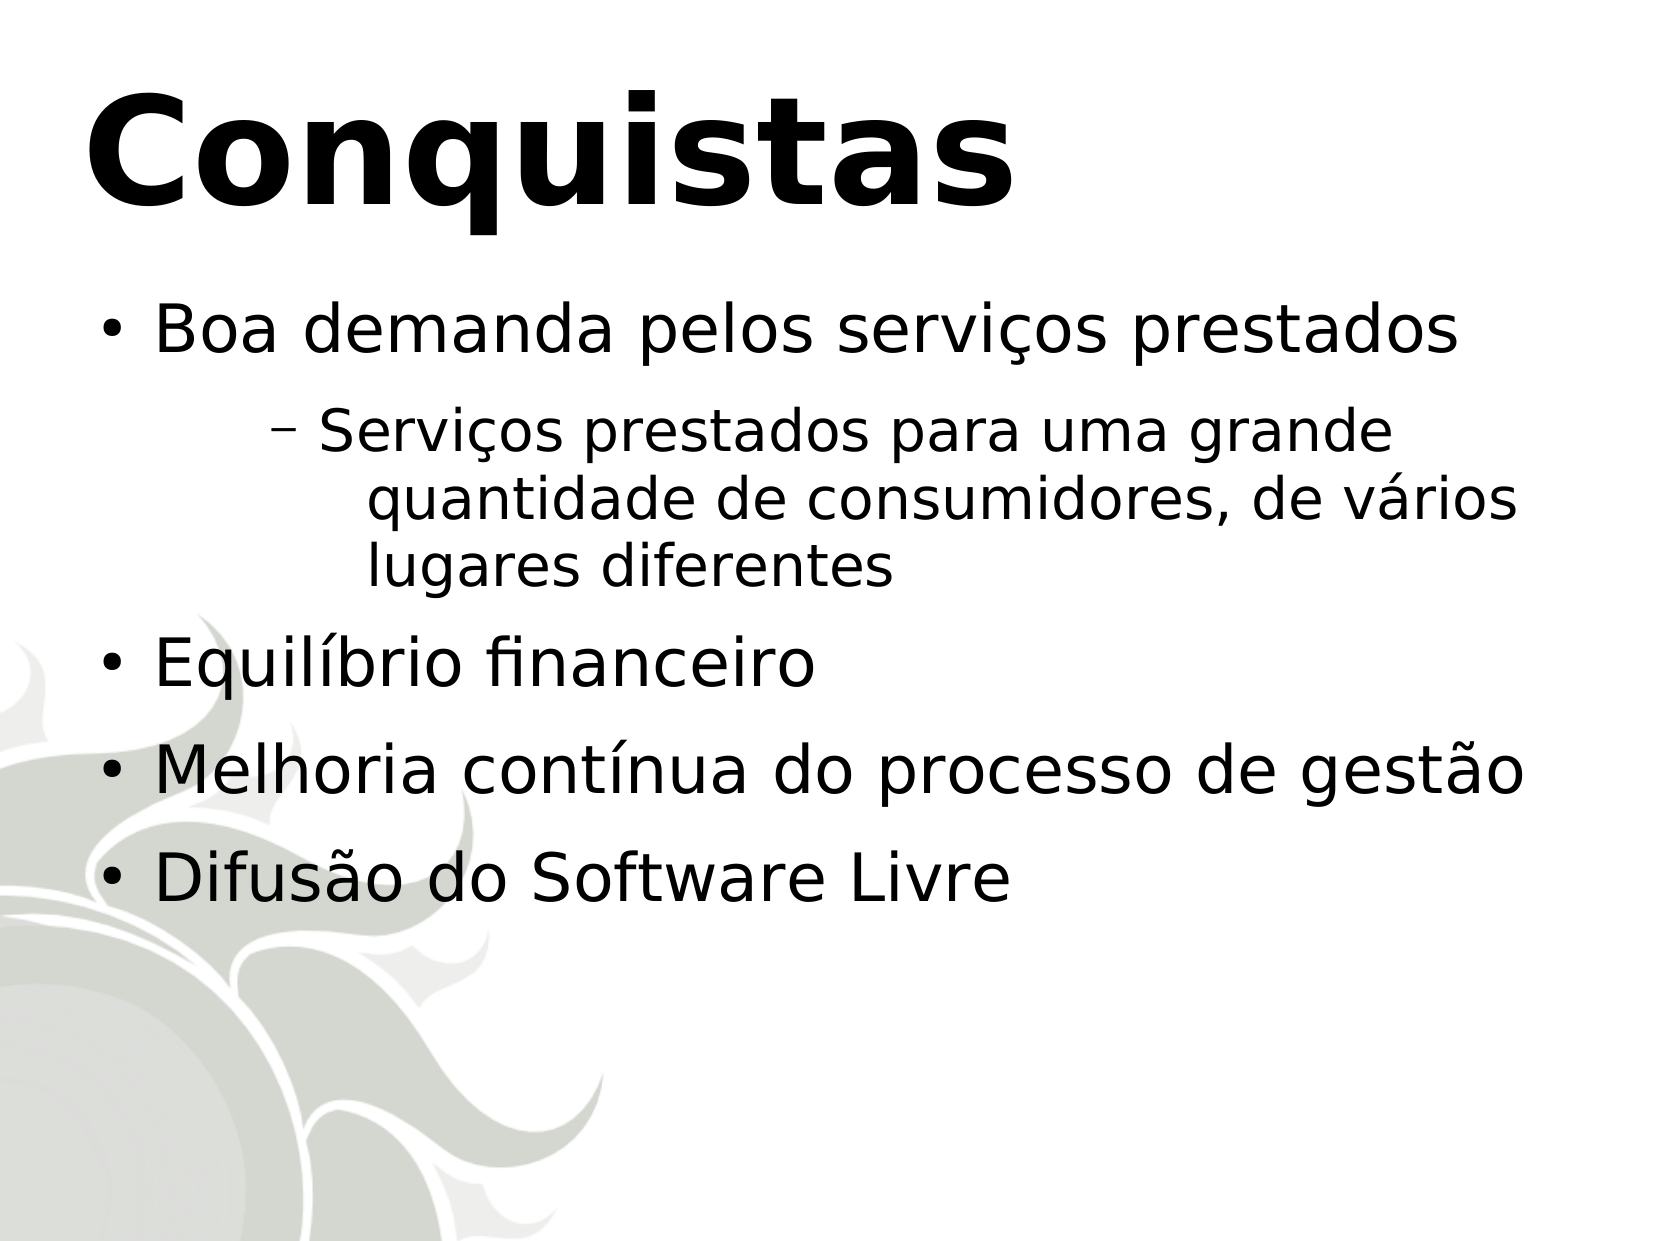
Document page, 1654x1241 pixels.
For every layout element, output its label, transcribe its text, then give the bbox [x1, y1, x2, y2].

list Boa demanda pelos serviços prestados Serviços prestados para uma grande quantidade de consumidores, de vários lugares diferentes Equilíbrio financeiro Melhoria contínua do processo de gestão Difusão do Software Livre [82, 290, 1571, 1094]
picture [0, 555, 644, 1241]
title Conquistas [82, 56, 1571, 250]
